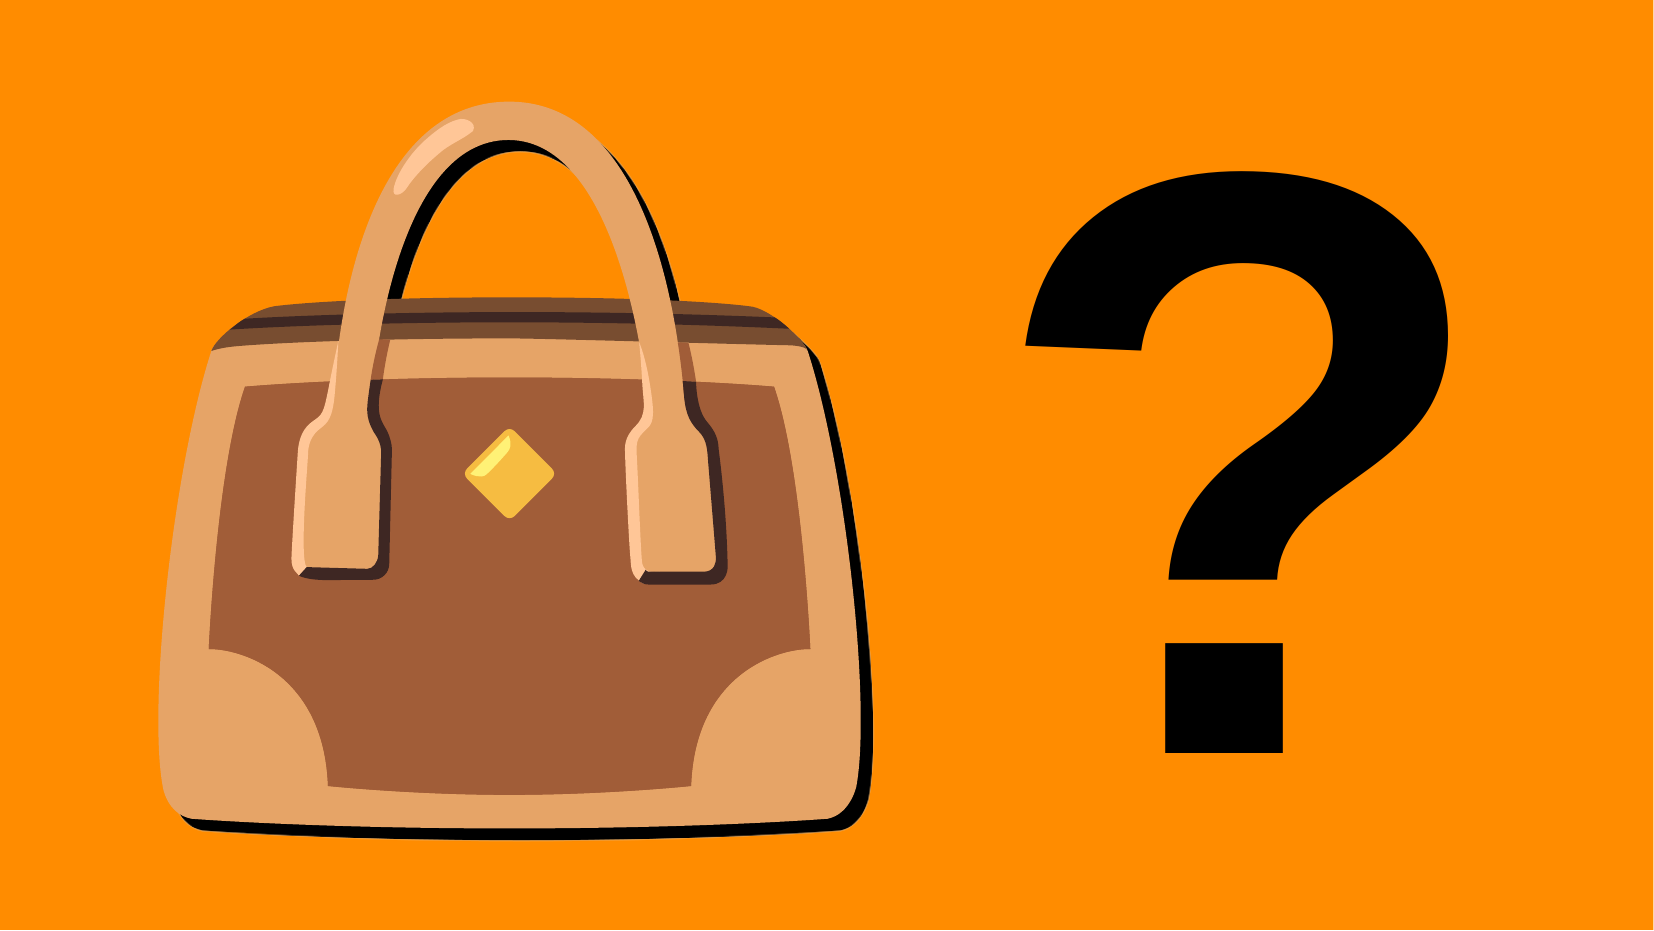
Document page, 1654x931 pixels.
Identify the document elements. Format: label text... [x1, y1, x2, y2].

text_box ? [972, 0, 1509, 931]
picture [118, 74, 901, 856]
